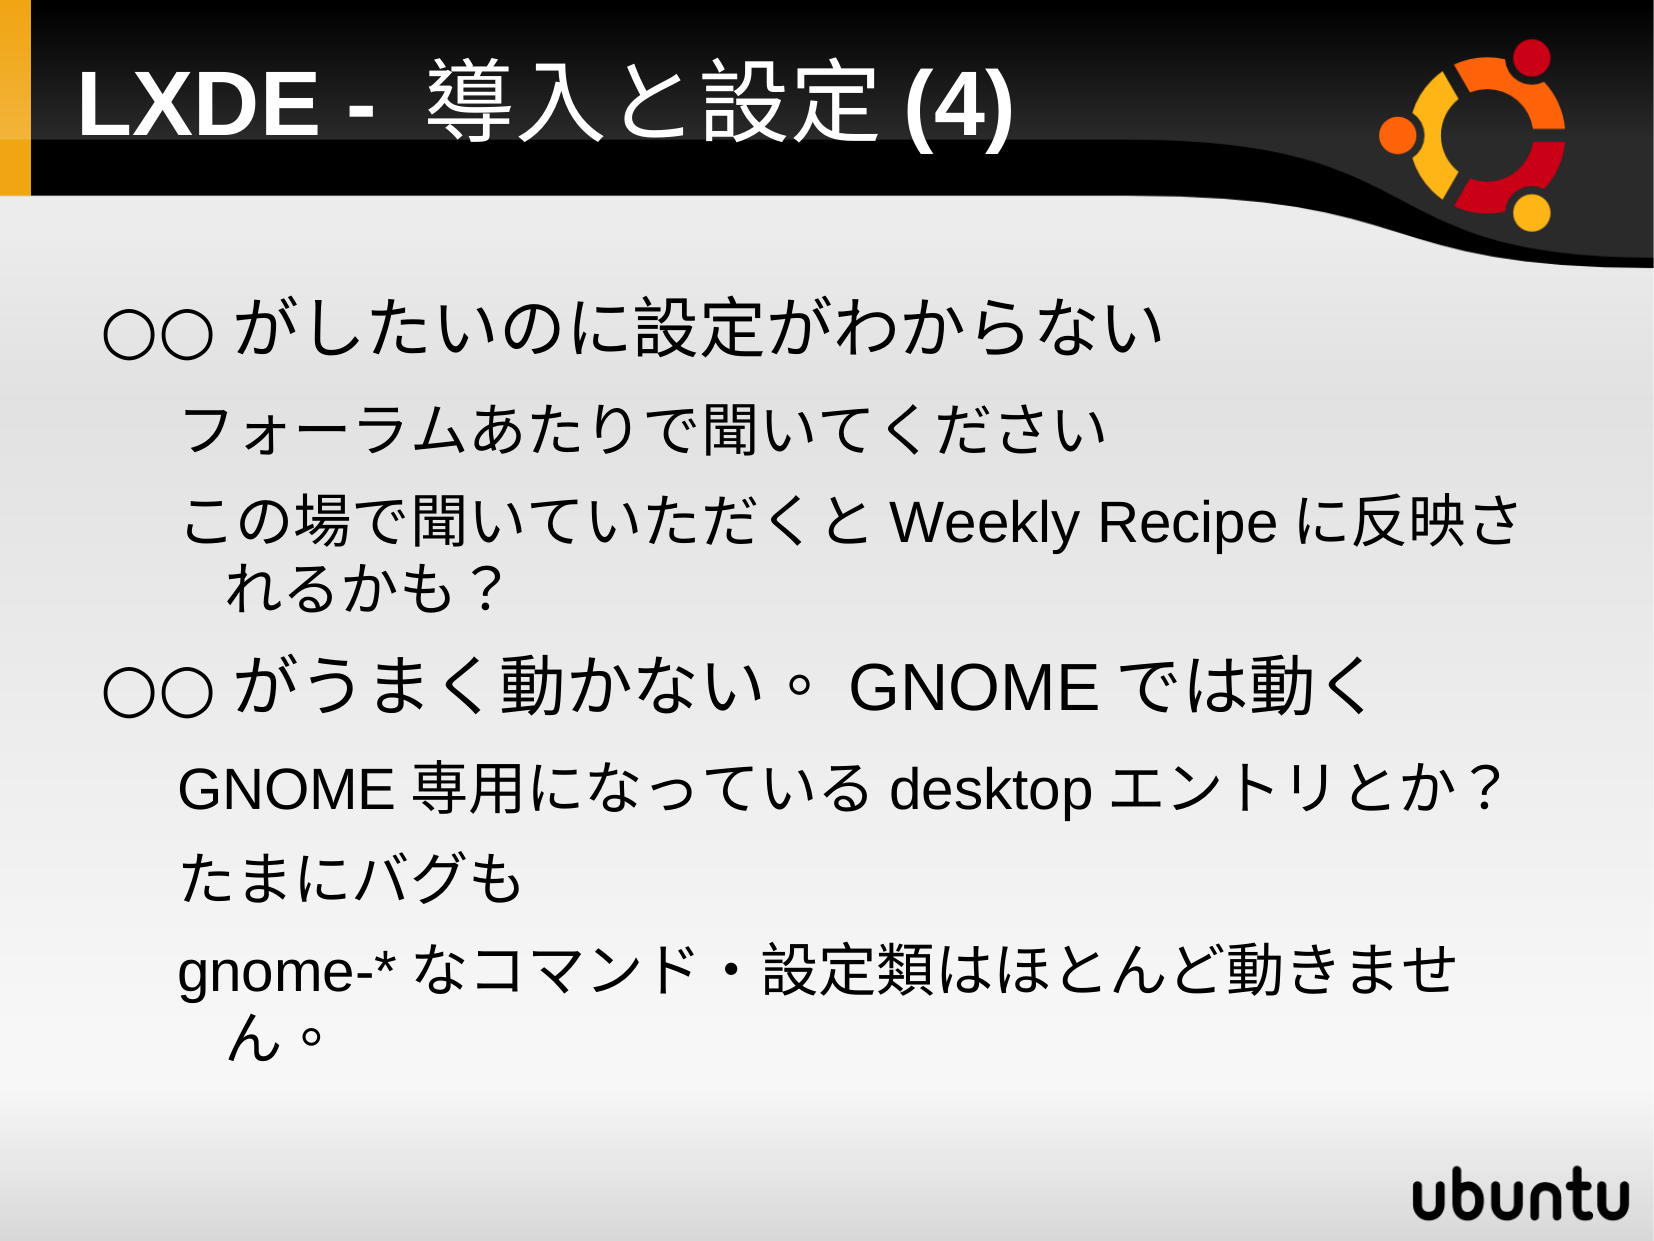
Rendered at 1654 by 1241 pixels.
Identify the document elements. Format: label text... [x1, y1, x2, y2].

title LXDE - 導入と設定(4) [76, 7, 1565, 200]
list ○○がしたいのに設定がわからない フォーラムあたりで聞いてください この場で聞いていただくとWeekly Recipeに反映されるかも？ ○○がうまく動かない。GNOMEでは動く GNOME専用になっているdesktopエントリとか？ たまにバグも gnome-*なコマンド・設定類はほとんど動きません。 [82, 290, 1571, 1094]
picture [0, 0, 1654, 1241]
